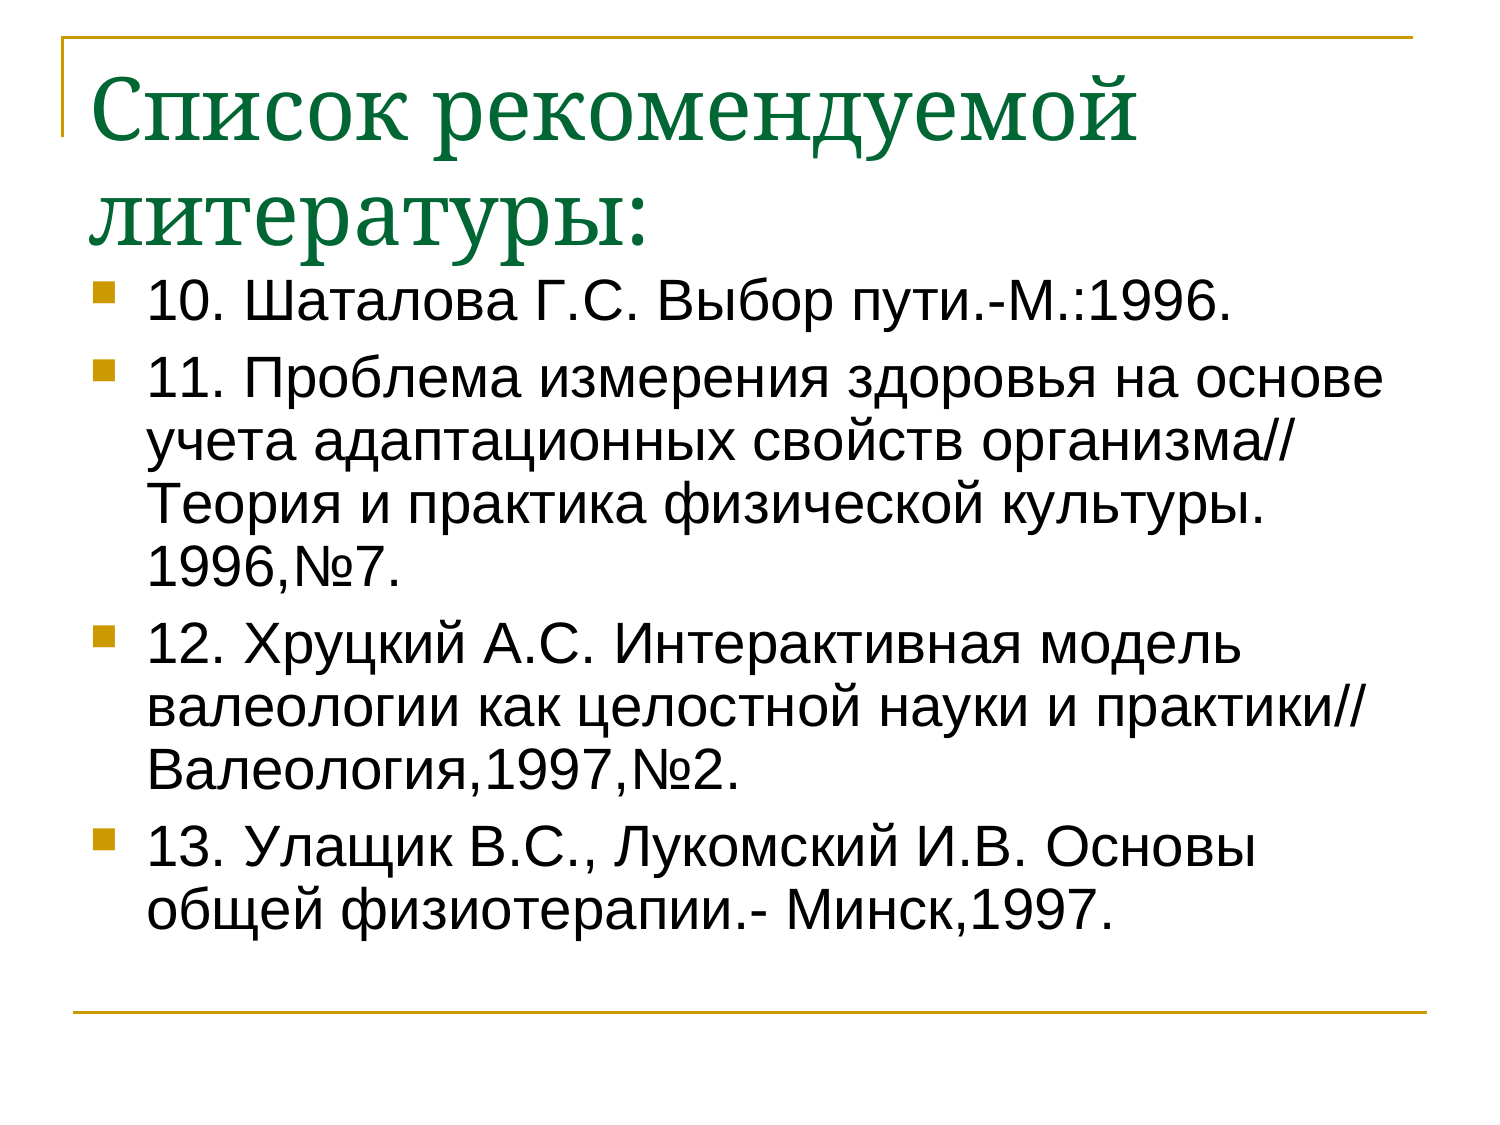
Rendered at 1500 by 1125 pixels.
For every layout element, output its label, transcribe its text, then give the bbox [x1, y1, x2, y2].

list 10. Шаталова Г.С. Выбор пути.-М.:1996. 11. Проблема измерения здоровья на основе учета адаптационных свойств организма// Теория и практика физической культуры. 1996,№7. 12. Хруцкий А.С. Интерактивная модель валеологии как целостной науки и практики// Валеология,1997,№2. 13. Улащик В.С., Лукомский И.В. Основы общей физиотерапии.- Минск,1997. [75, 262, 1426, 1006]
title Список рекомендуемой литературы: [75, 45, 1426, 262]
